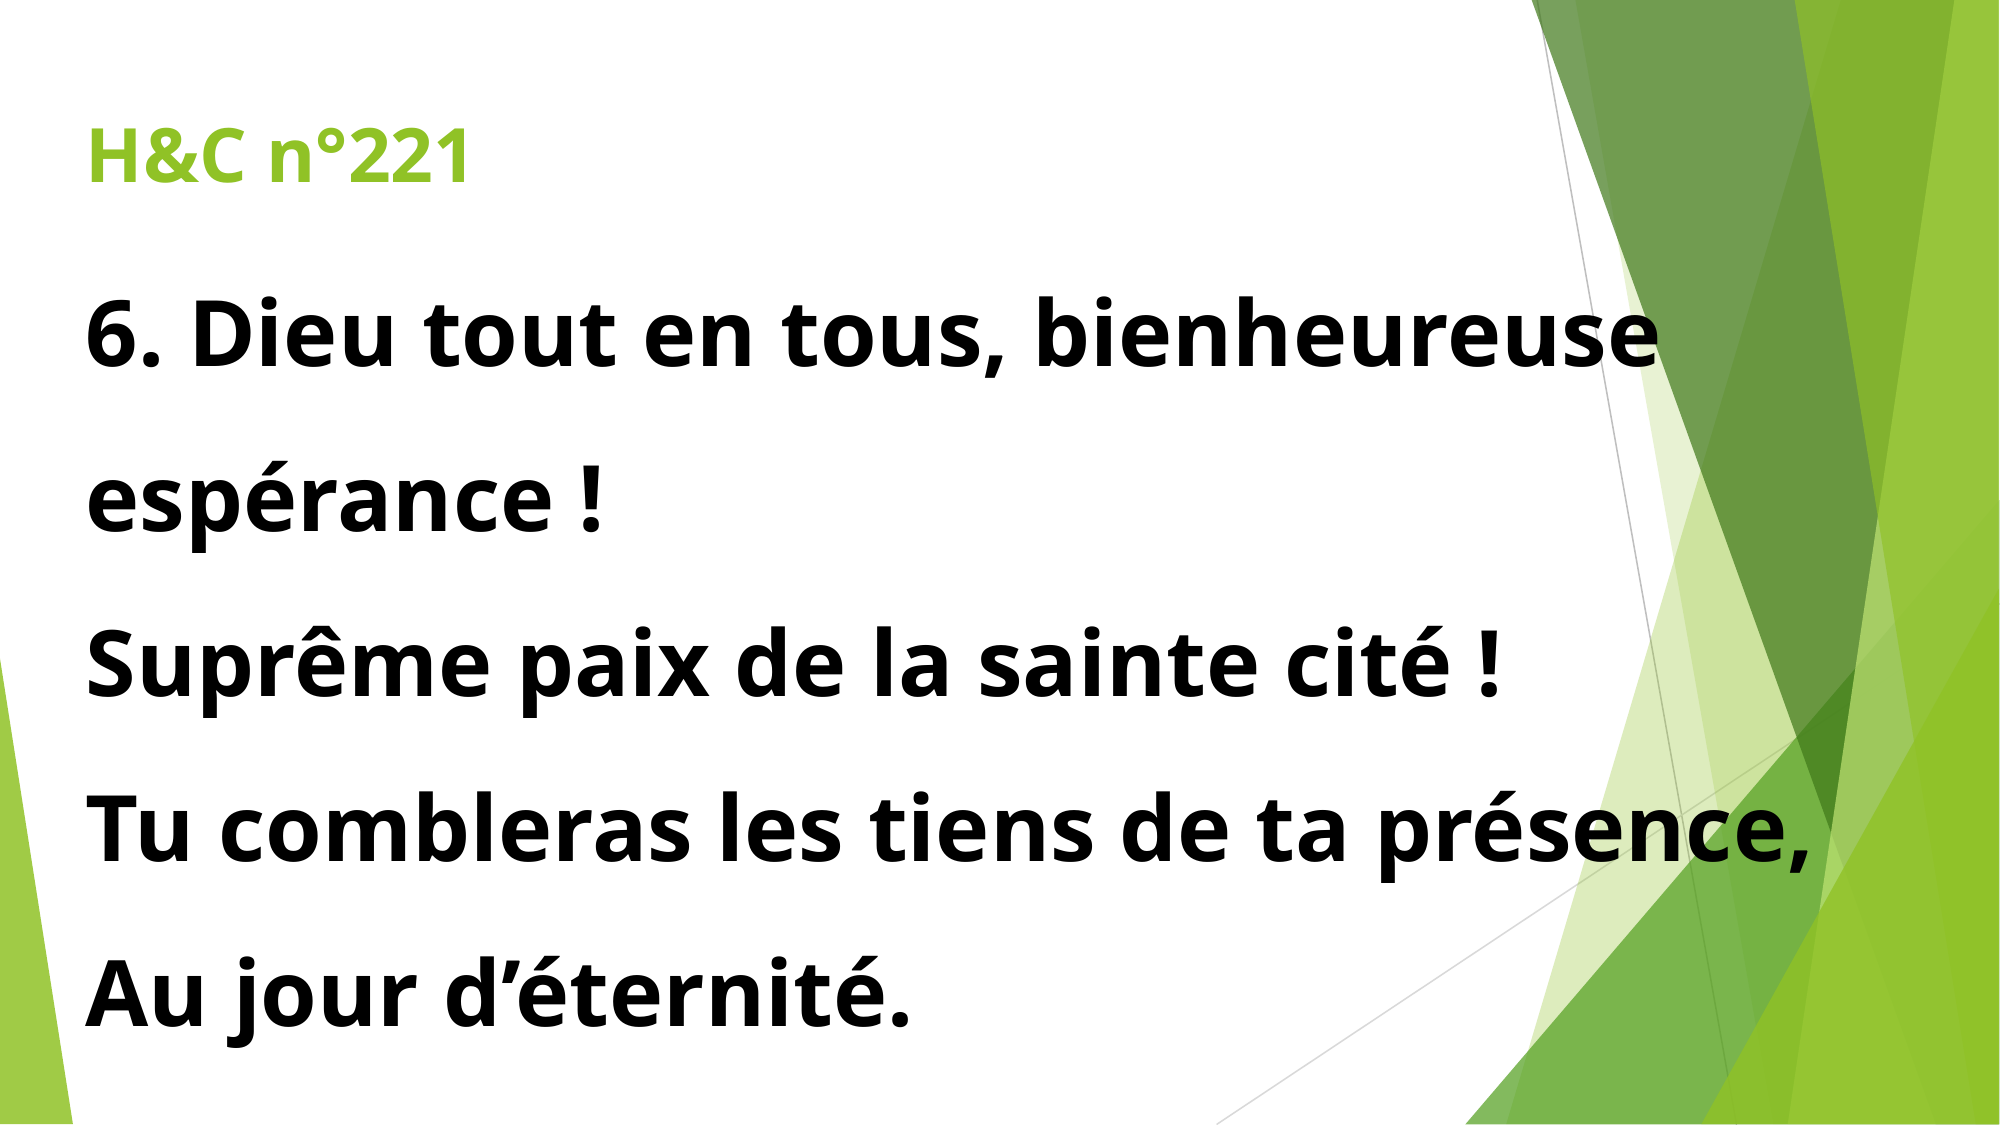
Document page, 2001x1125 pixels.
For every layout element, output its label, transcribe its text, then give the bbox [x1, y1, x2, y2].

text_box 6. Dieu tout en tous, bienheureuse espérance ! Suprême paix de la sainte cité ! Tu combleras les tiens de ta présence, Au jour d’éternité. [70, 212, 1961, 1074]
text_box H&C n°221 [70, 99, 1522, 212]
